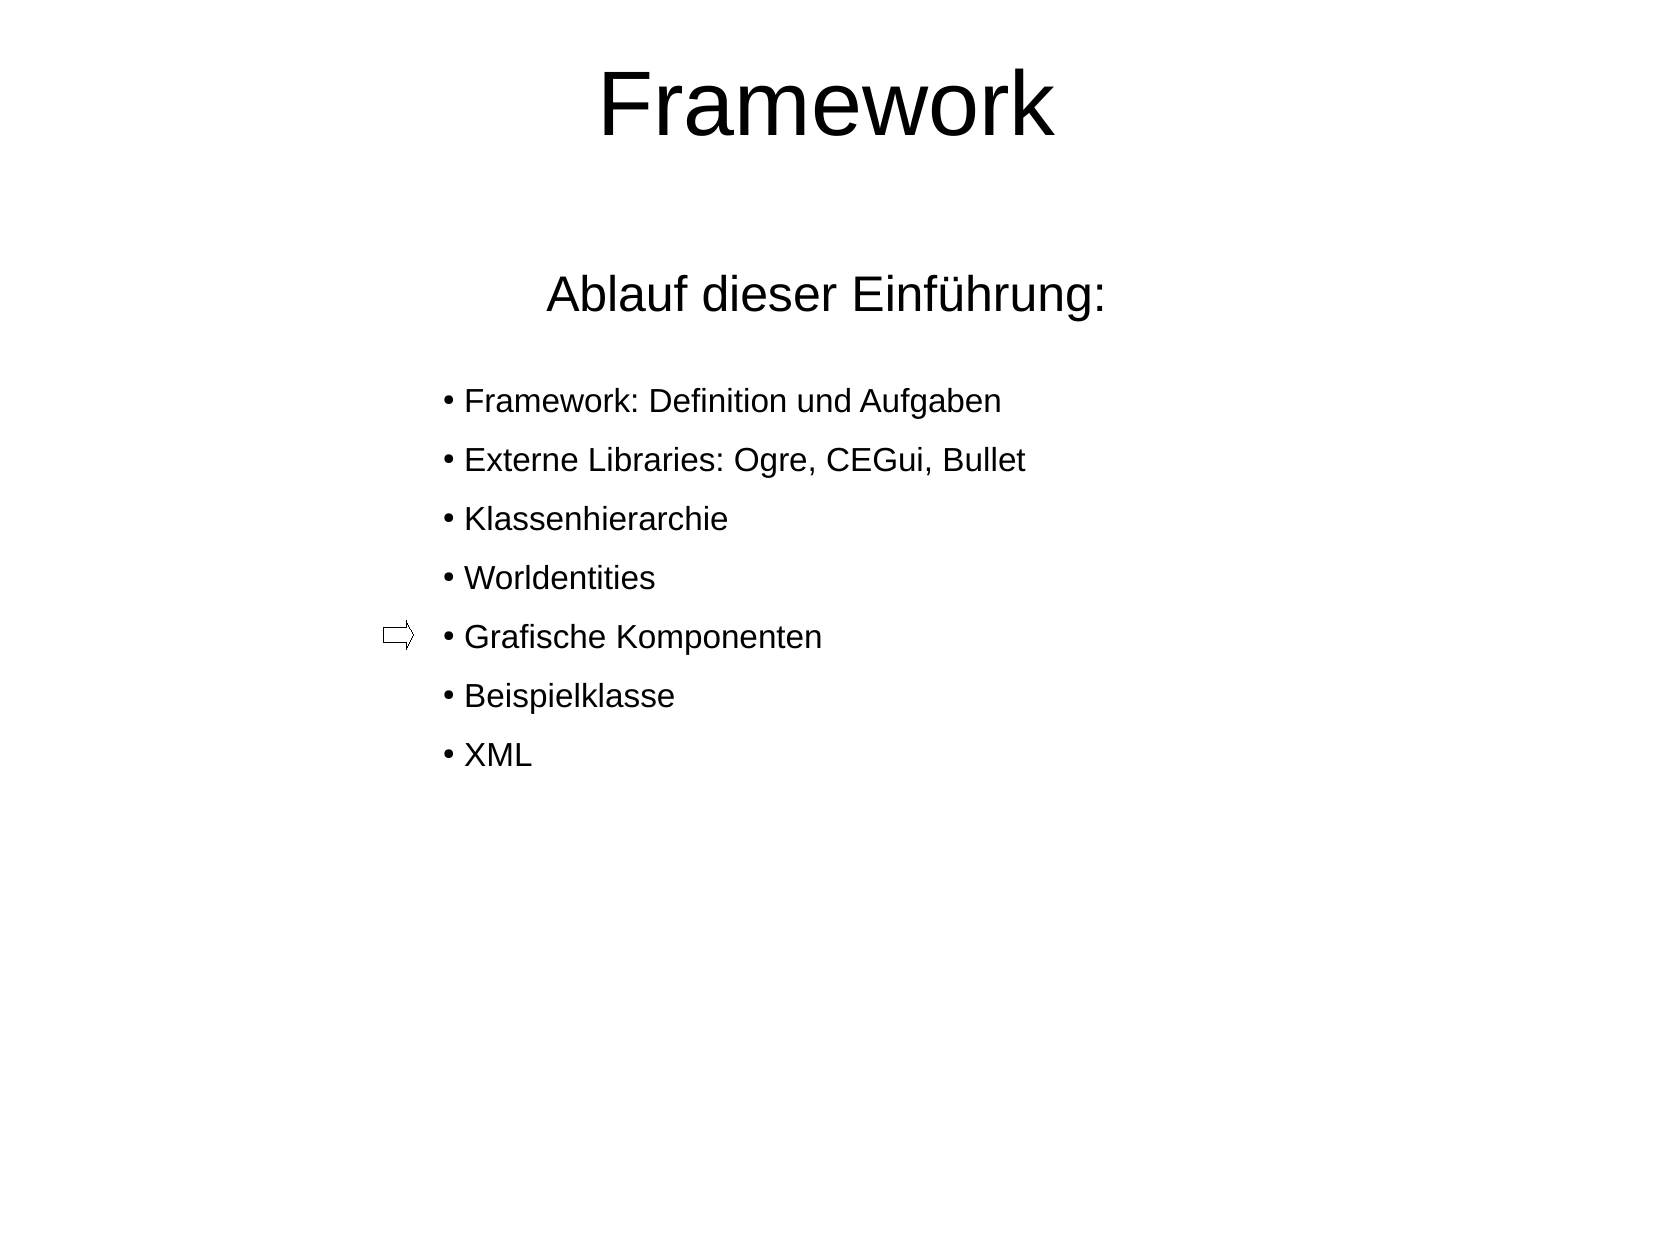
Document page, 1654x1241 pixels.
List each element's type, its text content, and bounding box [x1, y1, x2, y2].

title Framework [82, 0, 1571, 208]
subtitle Framework: Definition und Aufgaben Externe Libraries: Ogre, CEGui, Bullet Klassenhierarchie Worldentities Grafische Komponenten Beispielklasse XML [442, 354, 1182, 953]
text_box [383, 620, 414, 650]
text_box Ablauf dieser Einführung: [82, 265, 1571, 325]
